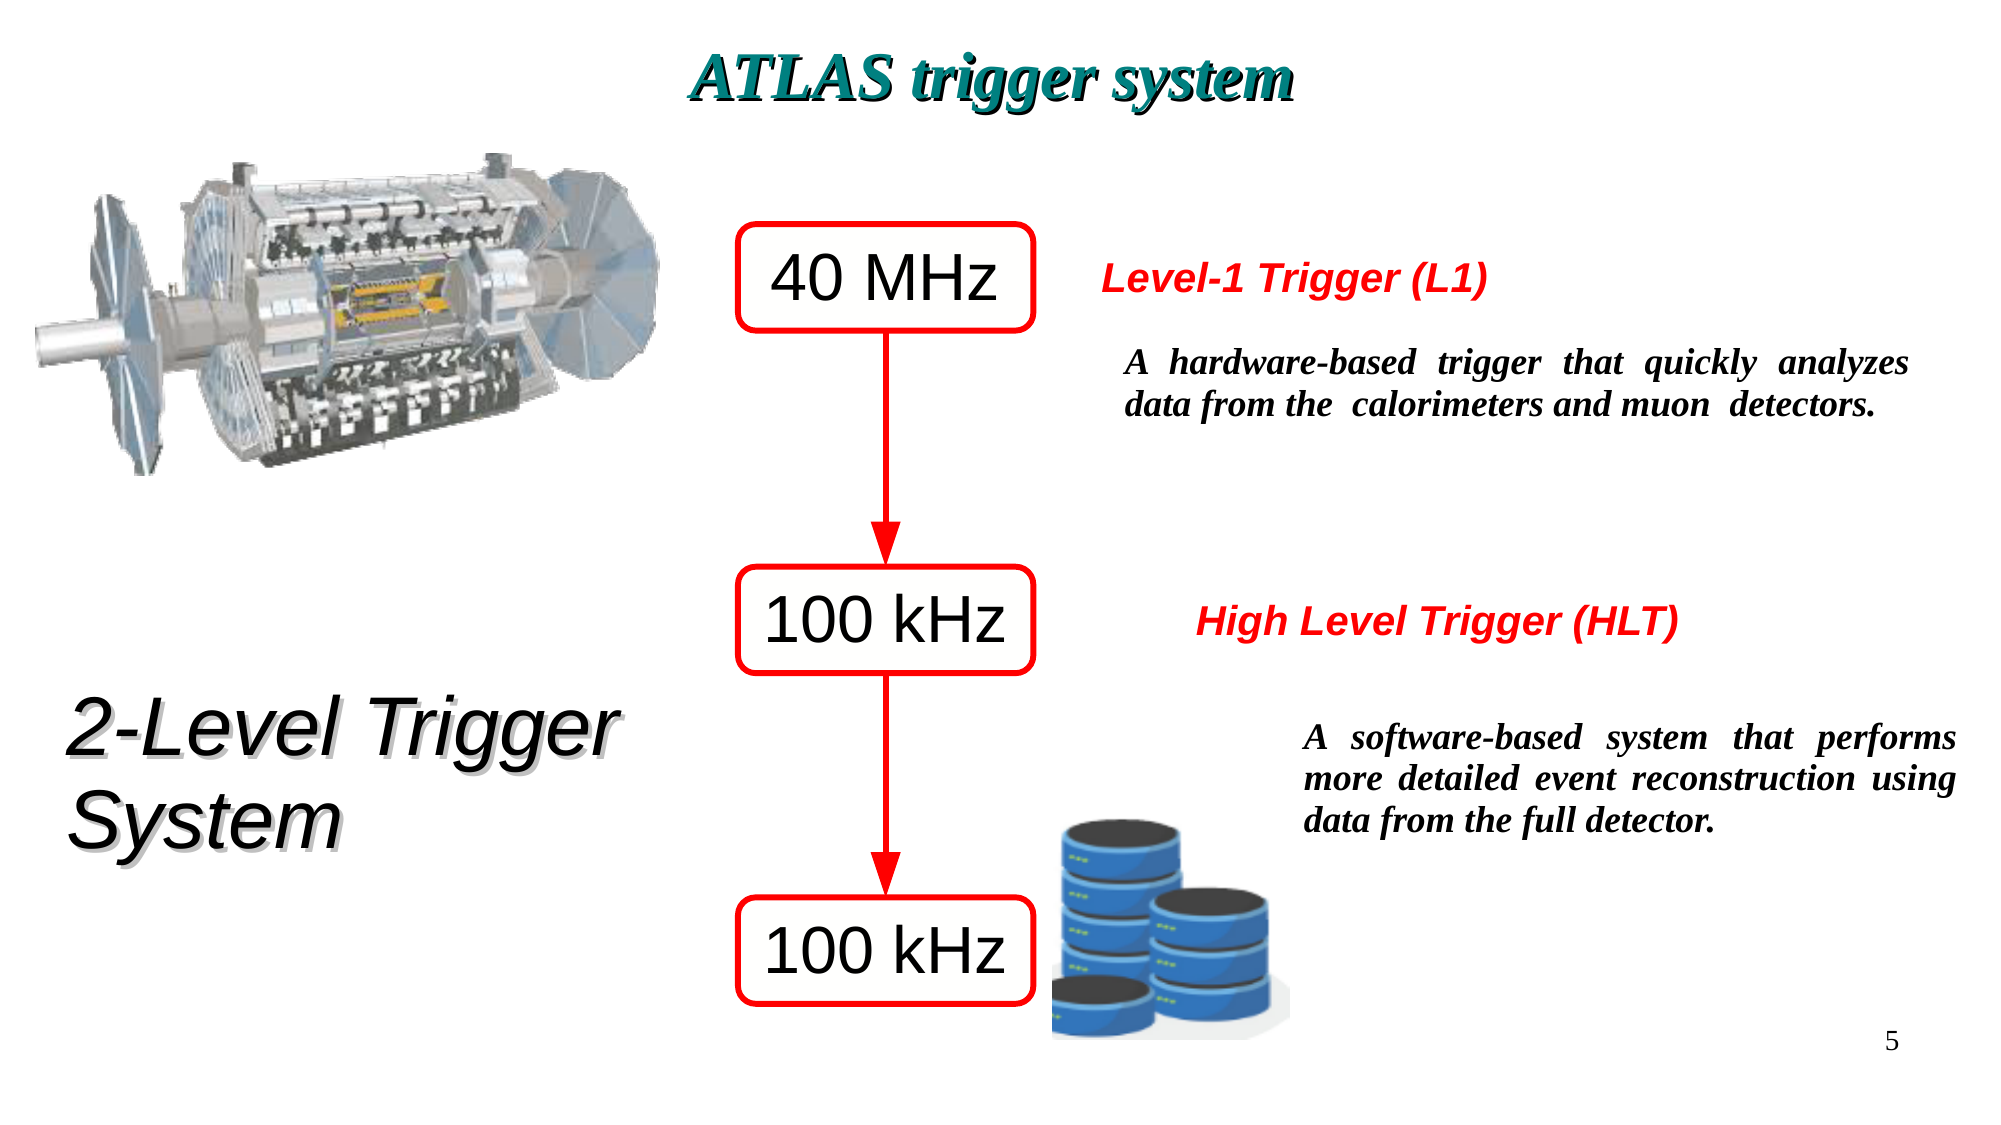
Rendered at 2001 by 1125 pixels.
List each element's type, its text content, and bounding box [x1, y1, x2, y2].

text_box 40 MHz [737, 224, 1034, 331]
text_box A software-based system that performs more detailed event reconstruction using data from the full detector. [1289, 708, 1973, 907]
title ATLAS trigger system [578, 23, 1408, 129]
text_box High Level Trigger (HLT) [1180, 590, 1726, 721]
picture [1052, 808, 1290, 1040]
text_box 100 kHz [737, 897, 1034, 1004]
text_box 2-Level Trigger System [51, 673, 768, 967]
text_box 100 kHz [737, 566, 1034, 674]
text_box Level-1 Trigger (L1) [1086, 247, 1632, 331]
text_box A hardware-based trigger that quickly analyzes data from the calorimeters and muon detectors. [1110, 333, 1926, 487]
picture [35, 153, 662, 476]
